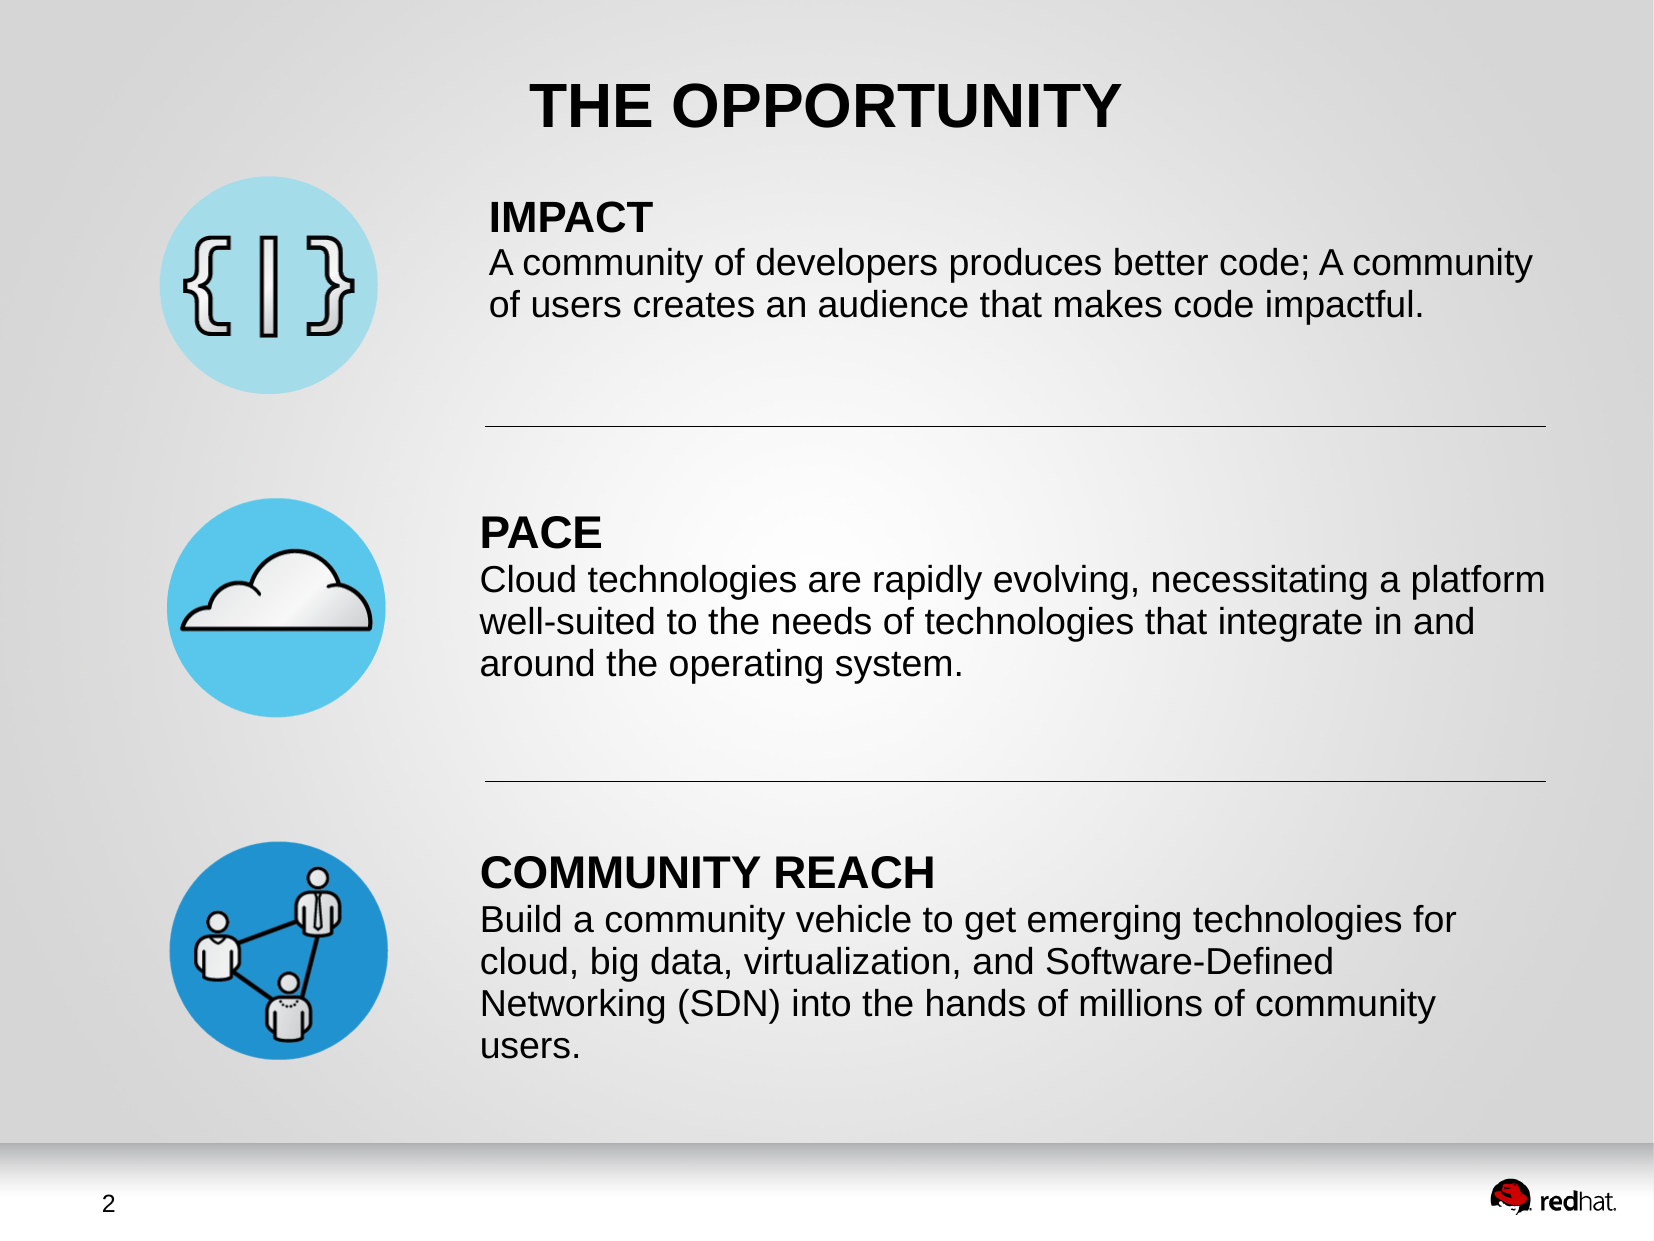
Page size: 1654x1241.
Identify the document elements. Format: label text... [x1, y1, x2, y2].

text_box COMMUNITY REACH Build a community vehicle to get emerging technologies for cloud, big data, virtualization, and Software-Defined Networking (SDN) into the hands of millions of community users. [465, 839, 1531, 1111]
picture [0, 0, 1654, 1241]
text_box IMPACT A community of developers produces better code; A community of users creates an audience that makes code impactful. [474, 185, 1551, 346]
title THE OPPORTUNITY [82, 2, 1571, 210]
list PACE Cloud technologies are rapidly evolving, necessitating a platform well-suited to the needs of technologies that integrate in and around the operating system. [479, 506, 1560, 789]
